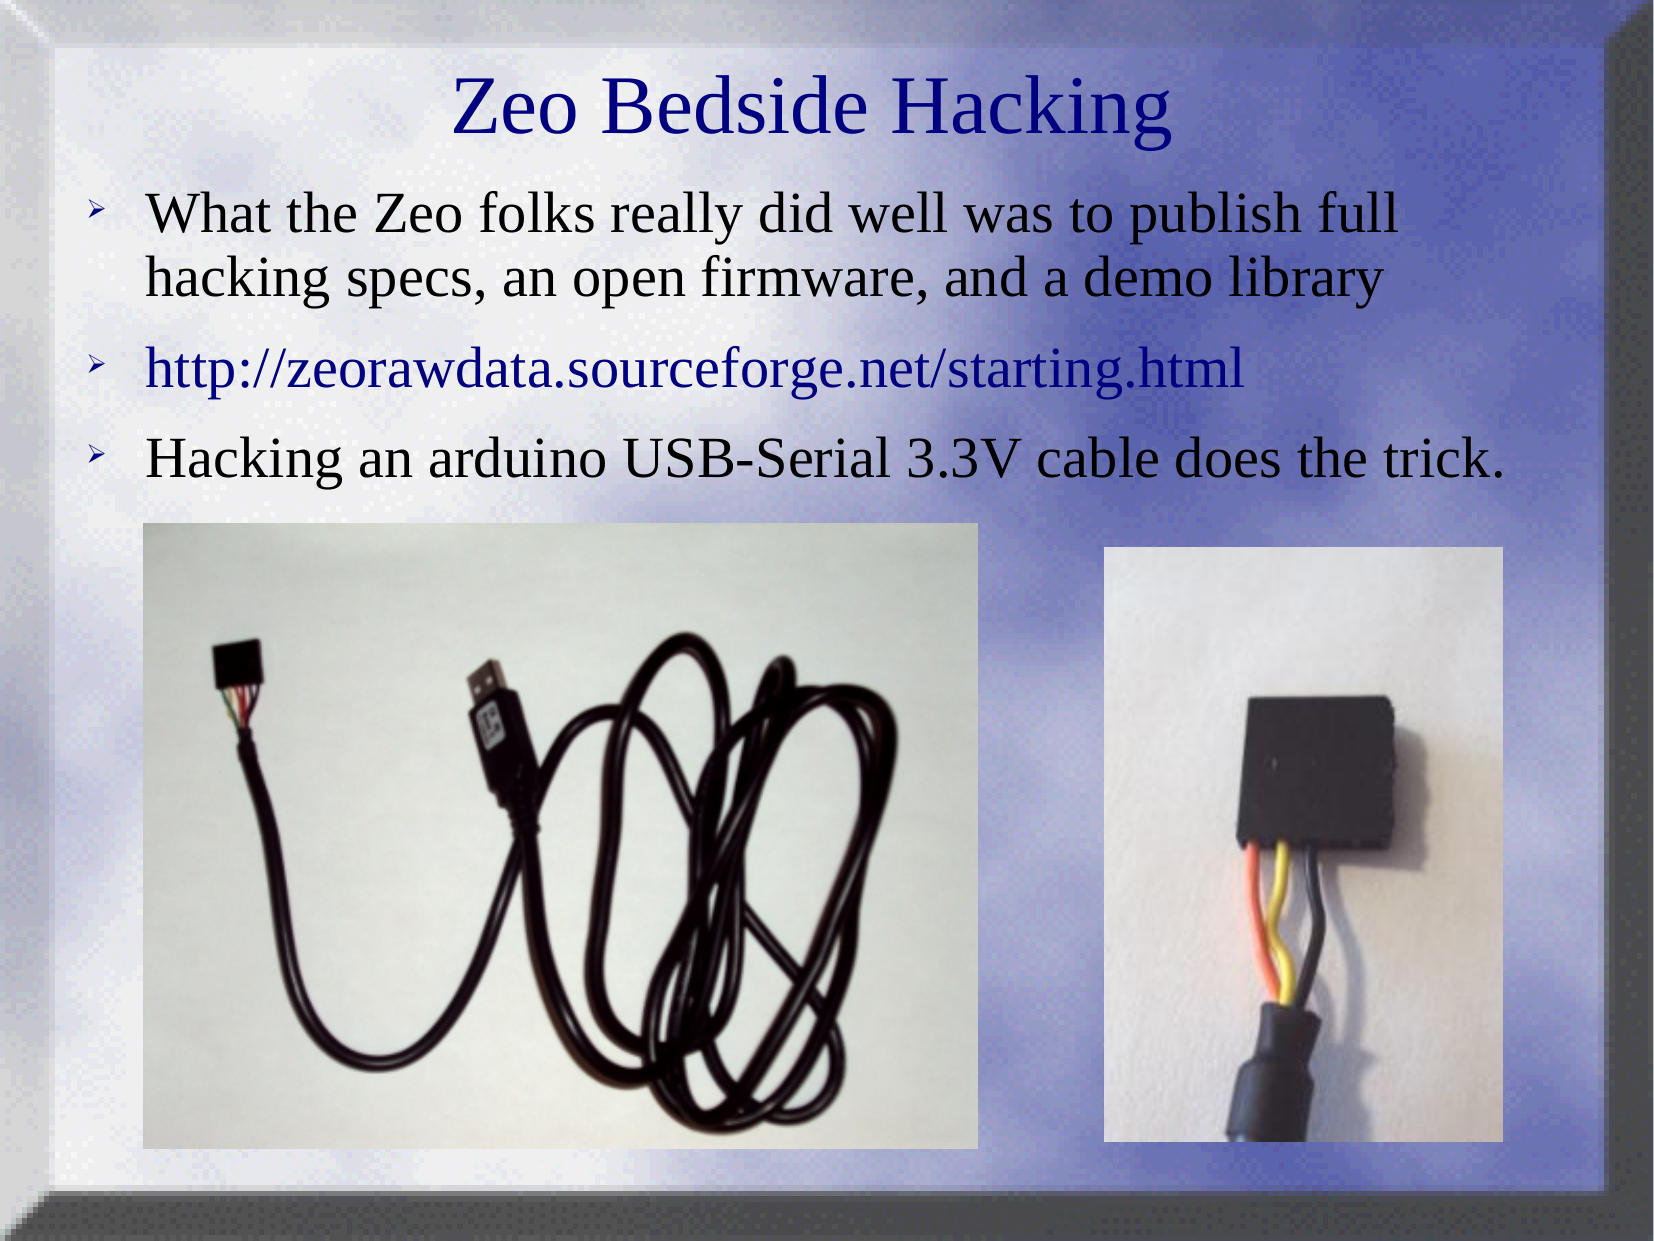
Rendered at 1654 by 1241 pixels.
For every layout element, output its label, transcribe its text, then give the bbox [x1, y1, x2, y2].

list What the Zeo folks really did well was to publish full hacking specs, an open firmware, and a demo library http://zeorawdata.sourceforge.net/starting.html Hacking an arduino USB-Serial 3.3V cable does the trick. [86, 180, 1584, 490]
title Zeo Bedside Hacking [87, 52, 1558, 159]
picture [0, 0, 1654, 1241]
